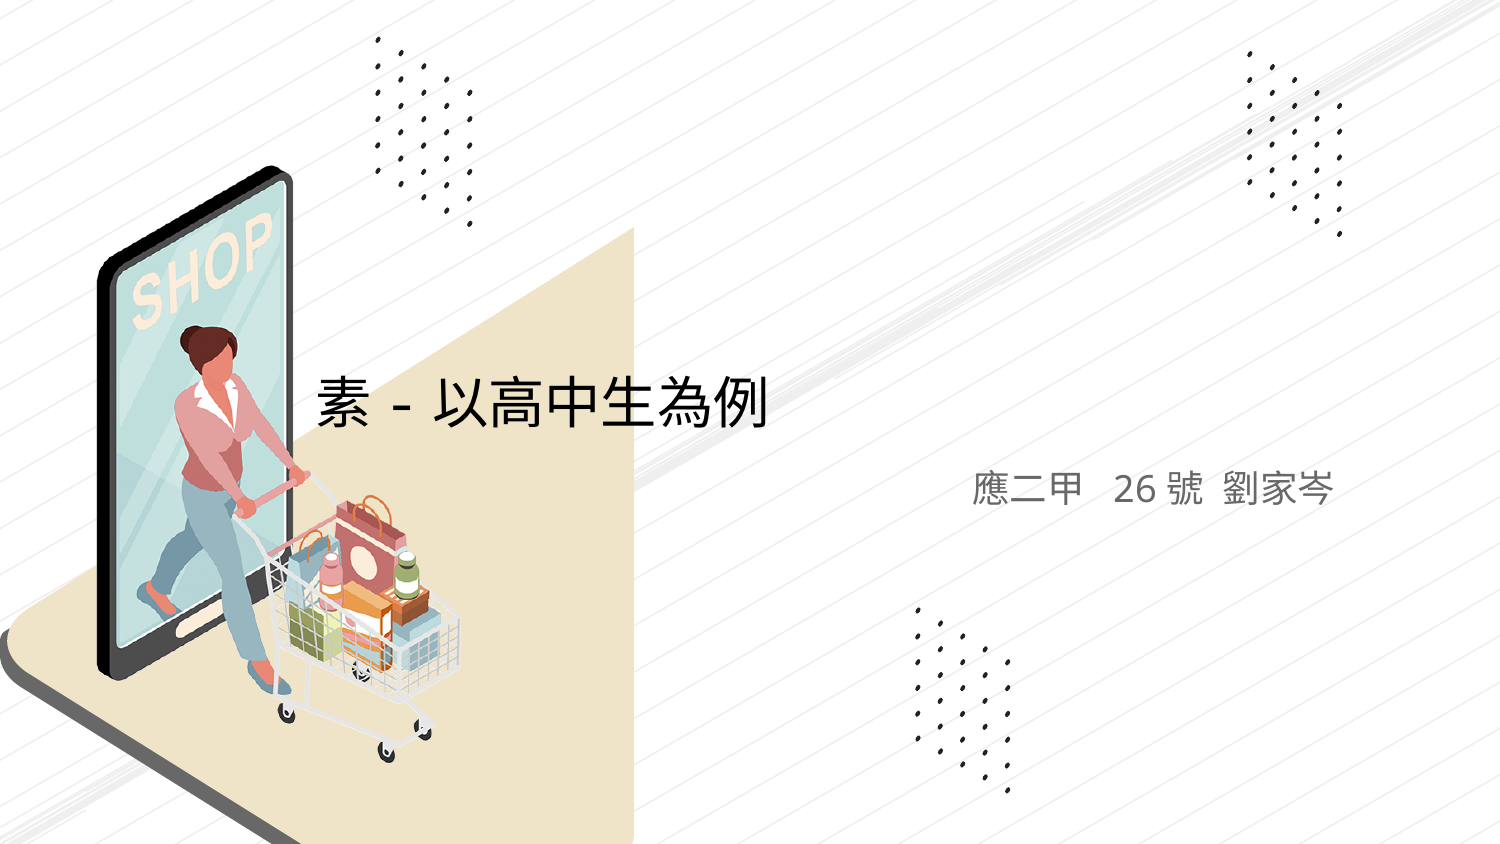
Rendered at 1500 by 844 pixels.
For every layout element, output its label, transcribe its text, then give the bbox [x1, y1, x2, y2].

text_box [937, 748, 944, 755]
text_box [1004, 762, 1010, 769]
text_box [915, 633, 921, 640]
text_box [443, 129, 450, 136]
text_box [982, 774, 988, 781]
text_box [1005, 787, 1011, 794]
text_box [466, 142, 473, 149]
text_box [375, 36, 381, 43]
text_box [467, 220, 473, 227]
text_box [443, 155, 450, 163]
text_box [398, 155, 404, 162]
text_box [375, 142, 381, 149]
text_box [375, 115, 381, 123]
text_box [1291, 180, 1298, 187]
text_box [937, 620, 944, 627]
text_box [1292, 128, 1298, 135]
text_box [1269, 89, 1275, 97]
text_box [915, 684, 921, 692]
text_box [375, 89, 381, 96]
text_box [1314, 115, 1320, 122]
text_box [915, 710, 921, 717]
text_box [1314, 217, 1320, 225]
text_box [467, 116, 473, 123]
text_box [982, 723, 988, 730]
text_box [1336, 154, 1343, 161]
text_box [1247, 128, 1253, 135]
text_box [982, 646, 988, 653]
text_box [375, 63, 381, 70]
text_box [1269, 167, 1275, 174]
text_box [1269, 141, 1275, 148]
text_box [1336, 102, 1343, 110]
text_box [466, 168, 473, 176]
text_box [937, 723, 943, 730]
text_box [1004, 736, 1011, 743]
text_box [960, 684, 966, 692]
text_box [1269, 64, 1275, 71]
text_box [982, 749, 988, 756]
text_box [1247, 102, 1253, 110]
text_box [421, 194, 427, 201]
text_box [1005, 684, 1011, 692]
text_box [444, 76, 450, 83]
subtitle 應二甲 26號 劉家岑 [899, 450, 1350, 525]
text_box [1336, 230, 1343, 238]
text_box [398, 76, 404, 83]
text_box [467, 89, 473, 97]
text_box [1336, 206, 1342, 213]
text_box [960, 761, 966, 768]
text_box [1336, 180, 1343, 187]
text_box [915, 659, 921, 666]
text_box [421, 89, 427, 96]
text_box [398, 49, 404, 57]
text_box [915, 735, 921, 742]
text_box [421, 63, 427, 70]
text_box [1336, 128, 1343, 135]
text_box [1314, 193, 1320, 200]
text_box [1292, 204, 1298, 212]
text_box [982, 697, 988, 704]
text_box [420, 142, 427, 149]
text_box [960, 633, 966, 640]
text_box [1269, 115, 1275, 122]
text_box [375, 167, 381, 174]
text_box [982, 672, 988, 679]
text_box [398, 180, 404, 188]
text_box [1292, 76, 1298, 84]
text_box [960, 659, 966, 666]
title 探究影響直播購物消費者購買決策之因素-以高中生為例 [300, 300, 1350, 450]
text_box [1314, 141, 1320, 148]
text_box [444, 102, 450, 110]
text_box [466, 195, 472, 202]
text_box [1292, 102, 1298, 110]
text_box [420, 168, 427, 176]
text_box [398, 102, 404, 110]
text_box [1247, 76, 1253, 84]
text_box [937, 672, 943, 679]
text_box [1269, 191, 1275, 199]
text_box [1291, 154, 1298, 161]
text_box [398, 129, 404, 136]
text_box [959, 736, 966, 743]
text_box [1246, 154, 1253, 161]
text_box [1005, 659, 1011, 666]
text_box [1314, 90, 1320, 97]
text_box [1004, 710, 1011, 718]
text_box [443, 181, 450, 189]
text_box [915, 607, 921, 614]
text_box [1247, 179, 1253, 186]
text_box [421, 116, 427, 123]
text_box [959, 710, 966, 718]
text_box [937, 697, 943, 704]
text_box [937, 646, 943, 653]
text_box [444, 207, 450, 214]
text_box [1314, 167, 1320, 174]
text_box [1247, 51, 1253, 58]
picture [53, 133, 483, 794]
